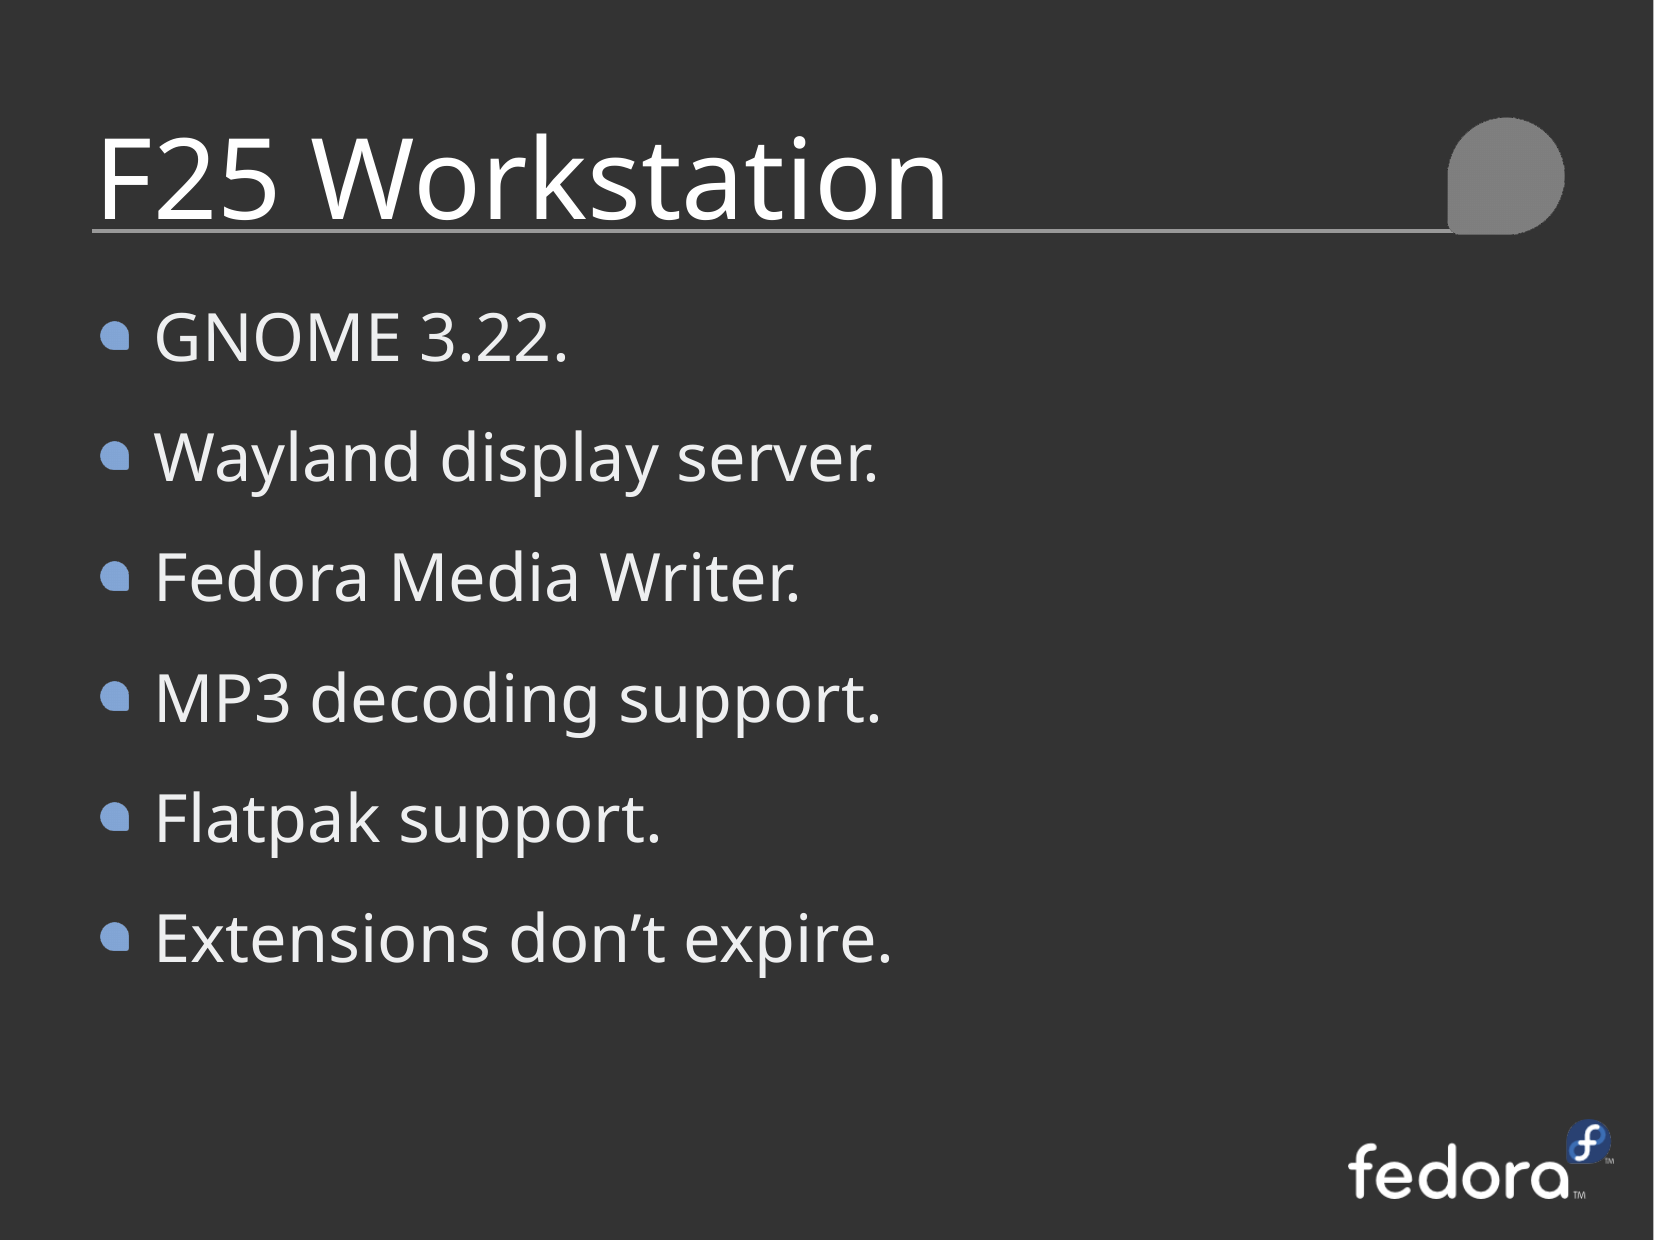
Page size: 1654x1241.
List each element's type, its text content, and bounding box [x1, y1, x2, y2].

picture [1348, 1119, 1614, 1199]
title F25 Workstation [94, 100, 1426, 251]
list GNOME 3.22. Wayland display server. Fedora Media Writer. MP3 decoding support. Flatpak support. Extensions don’t expire. [82, 290, 1571, 1094]
picture [1447, 117, 1565, 235]
